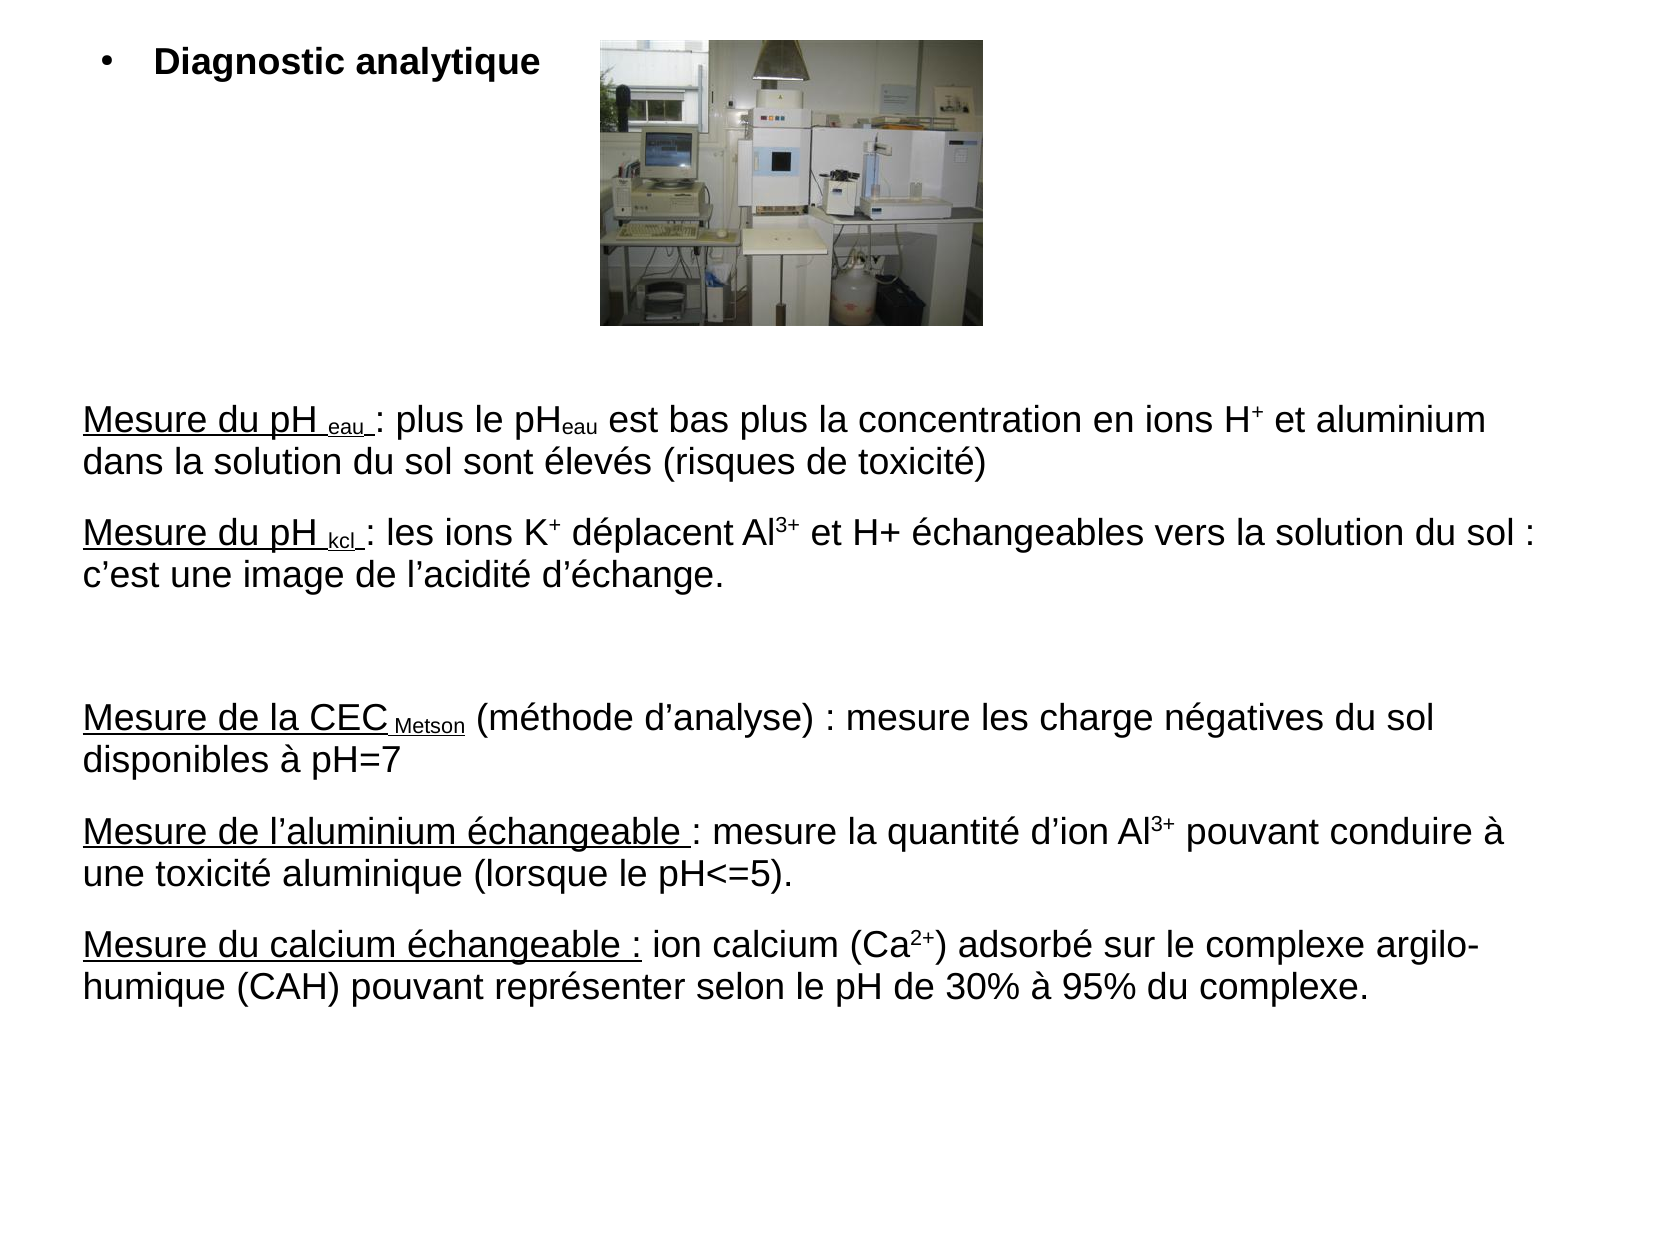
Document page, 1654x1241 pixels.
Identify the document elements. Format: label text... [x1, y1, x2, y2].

list Diagnostic analytique Mesure du pH eau : plus le pHeau est bas plus la concentration en ions H+ et aluminium dans la solution du sol sont élevés (risques de toxicité) Mesure du pH kcl : les ions K+ déplacent Al3+ et H+ échangeables vers la solution du sol : c’est une image de l’acidité d’échange. Mesure de la CEC Metson (méthode d’analyse) : mesure les charge négatives du sol disponibles à pH=7 Mesure de l’aluminium échangeable : mesure la quantité d’ion Al3+ pouvant conduire à une toxicité aluminique (lorsque le pH<=5). Mesure du calcium échangeable : ion calcium (Ca2+) adsorbé sur le complexe argilo-humique (CAH) pouvant représenter selon le pH de 30% à 95% du complexe. [82, 40, 1538, 1188]
picture [600, 40, 983, 326]
